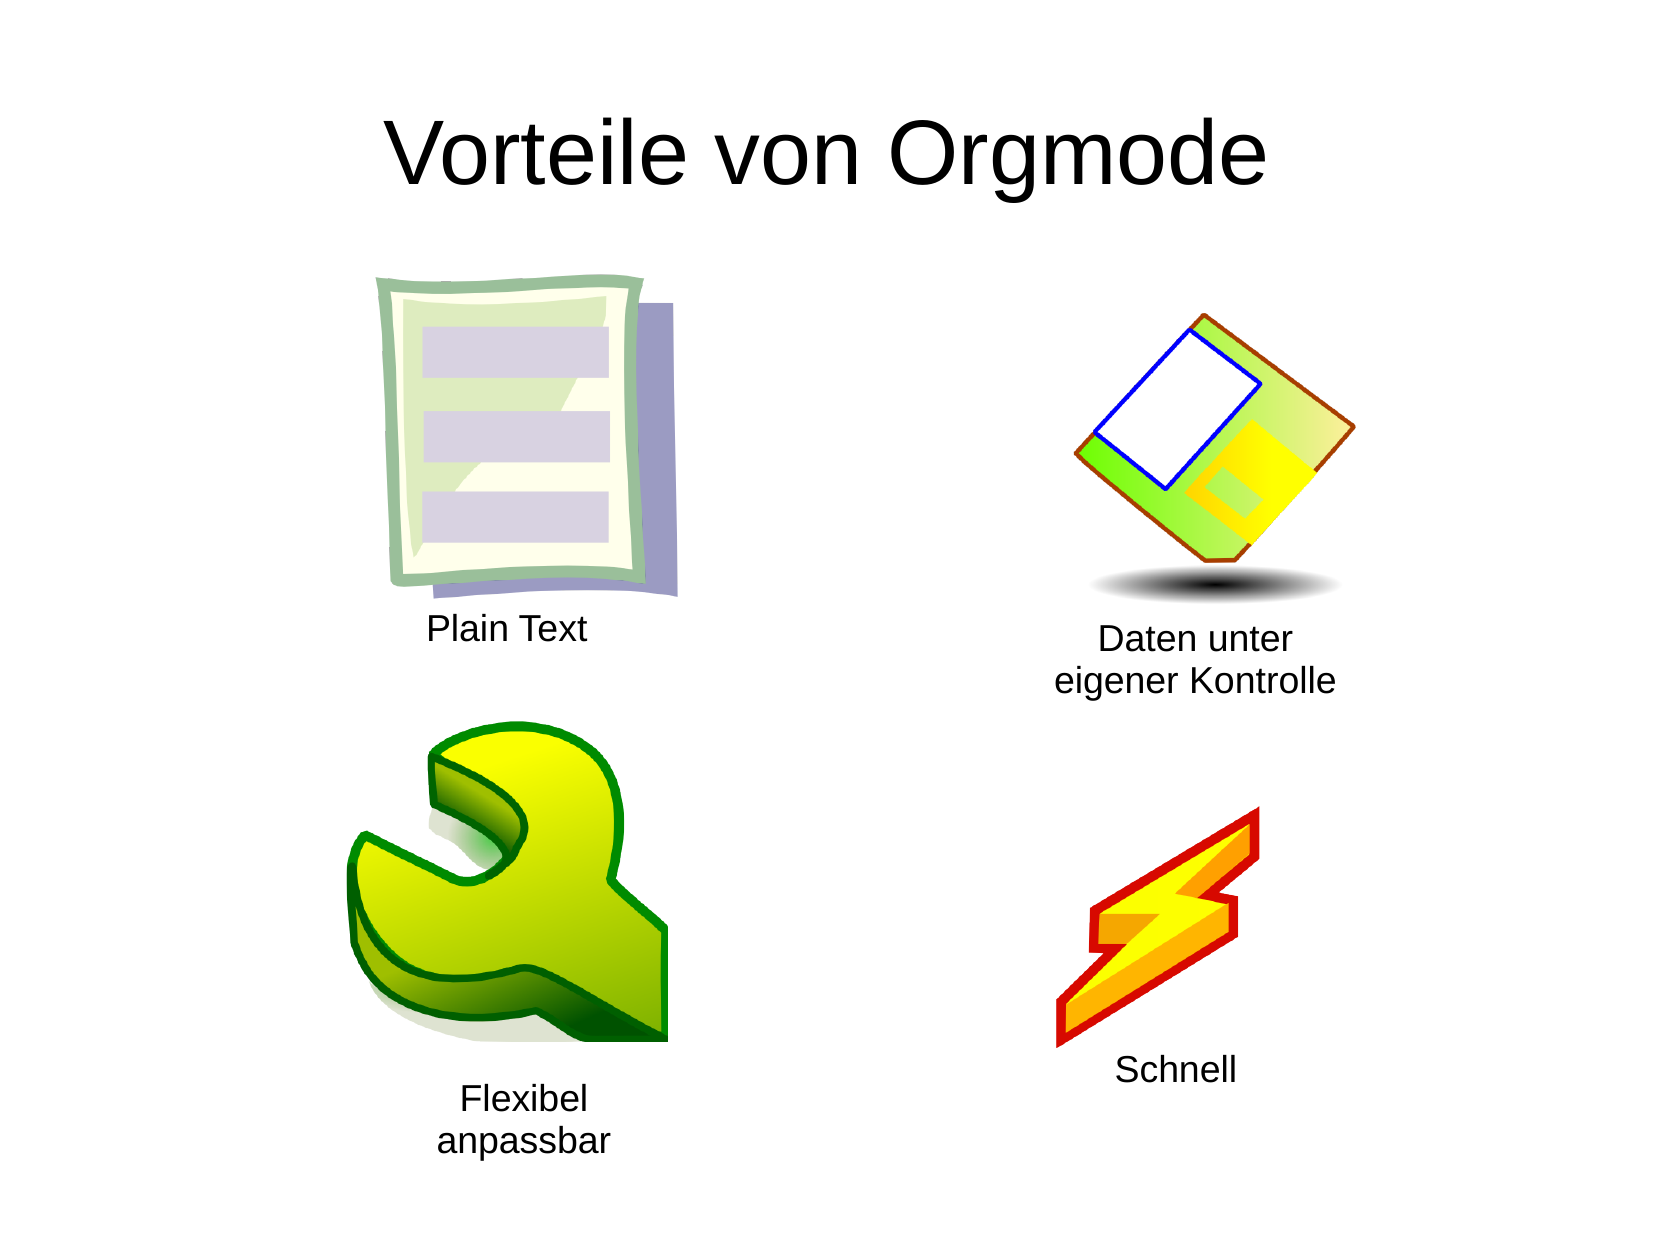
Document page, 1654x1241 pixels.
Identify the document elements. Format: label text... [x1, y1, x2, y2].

text_box Plain Text [411, 612, 603, 657]
picture [1062, 302, 1371, 610]
text_box Flexibel anpassbar [421, 1070, 626, 1170]
text_box Schnell [1099, 1041, 1252, 1099]
title Vorteile von Orgmode [82, 49, 1571, 257]
picture [354, 271, 695, 612]
text_box Daten unter eigener Kontrolle [1039, 609, 1352, 709]
picture [330, 704, 668, 1042]
picture [1043, 803, 1288, 1048]
